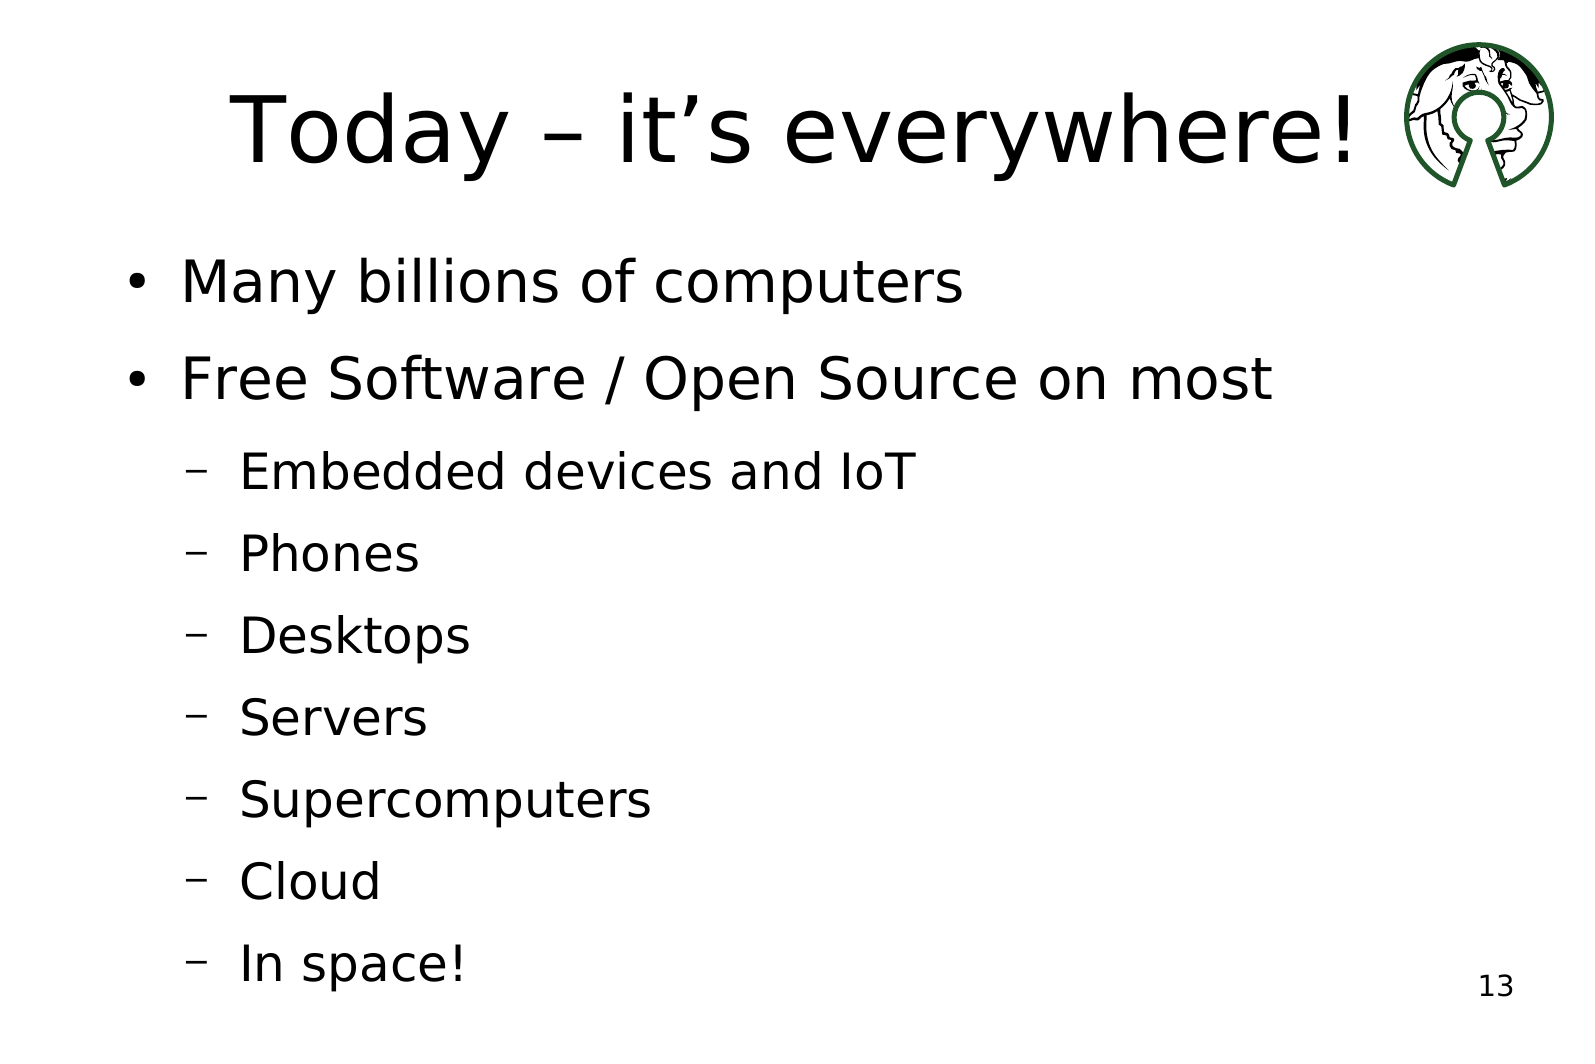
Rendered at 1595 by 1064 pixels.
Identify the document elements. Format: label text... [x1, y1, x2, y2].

list Many billions of computers Free Software / Open Source on most Embedded devices and IoT Phones Desktops Servers Supercomputers Cloud In space! [79, 248, 1515, 993]
title Today – it’s everywhere! [79, 42, 1515, 220]
